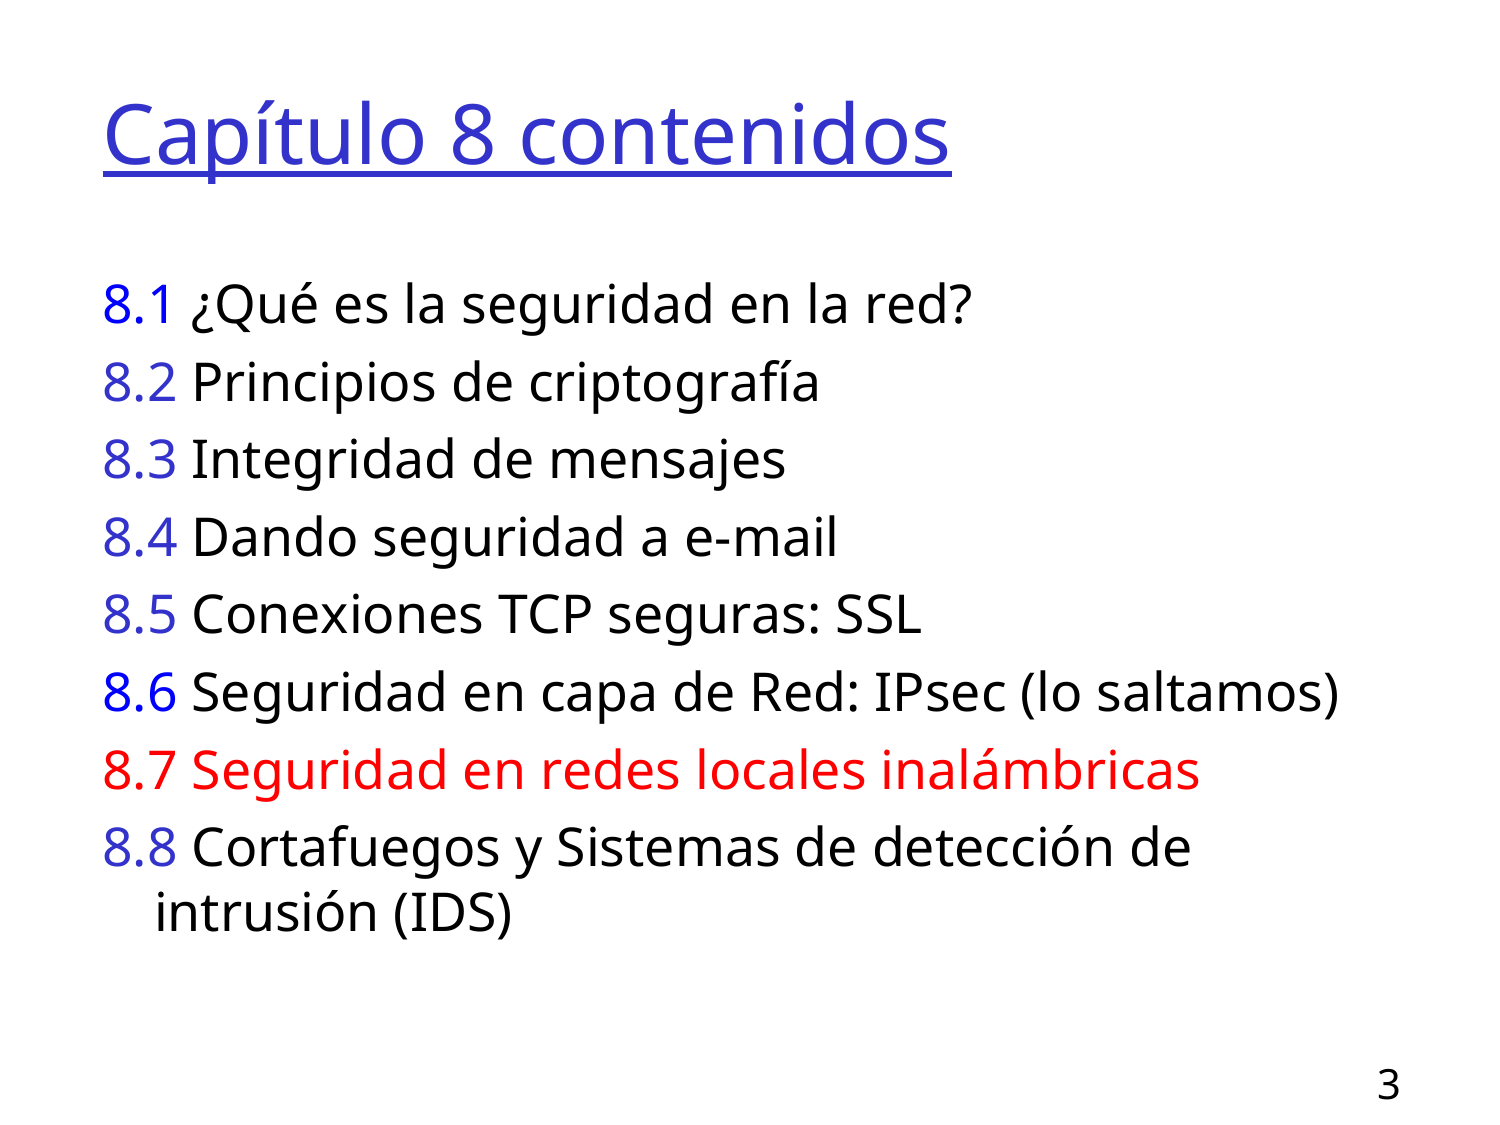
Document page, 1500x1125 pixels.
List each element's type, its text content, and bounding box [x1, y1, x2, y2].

list 8.1 ¿Qué es la seguridad en la red? 8.2 Principios de criptografía 8.3 Integridad de mensajes 8.4 Dando seguridad a e-mail 8.5 Conexiones TCP seguras: SSL 8.6 Seguridad en capa de Red: IPsec (lo saltamos) 8.7 Seguridad en redes locales inalámbricas 8.8 Cortafuegos y Sistemas de detección de intrusión (IDS) [87, 262, 1363, 1006]
title Capítulo 8 contenidos [87, 16, 1363, 247]
